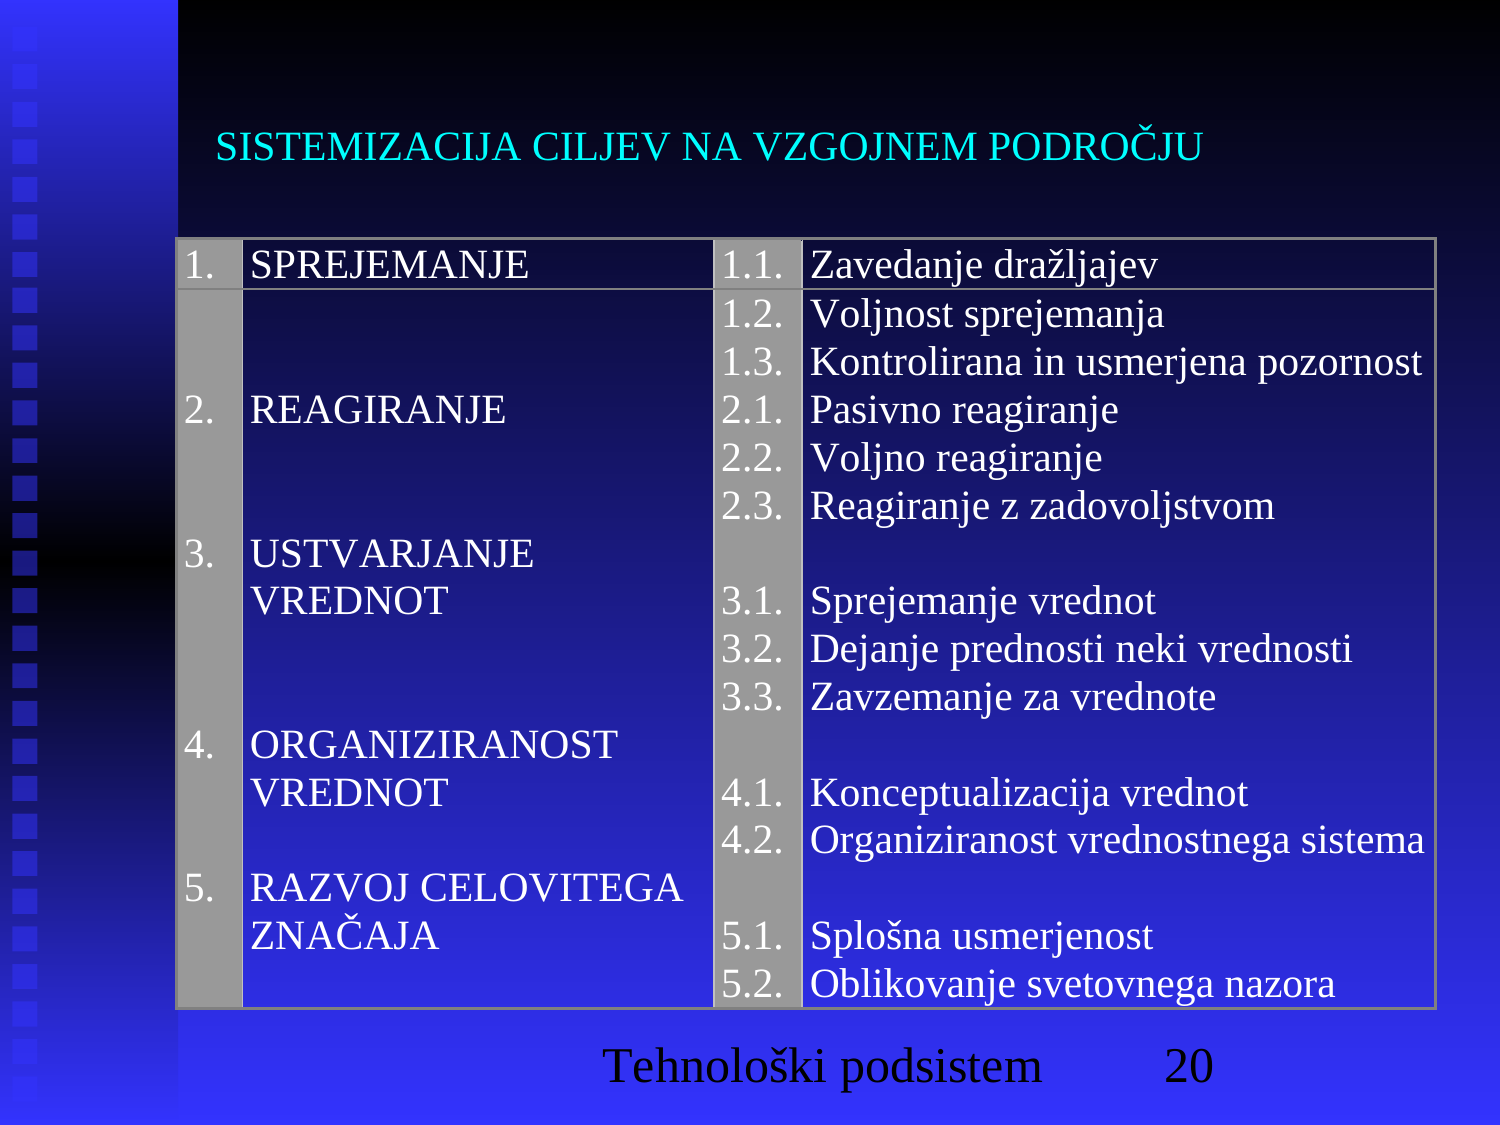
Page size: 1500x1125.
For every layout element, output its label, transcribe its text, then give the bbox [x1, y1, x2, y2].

title SISTEMIZACIJA CILJEV NA VZGOJNEM PODROČJU [200, 49, 1476, 238]
chart [174, 237, 1438, 1059]
